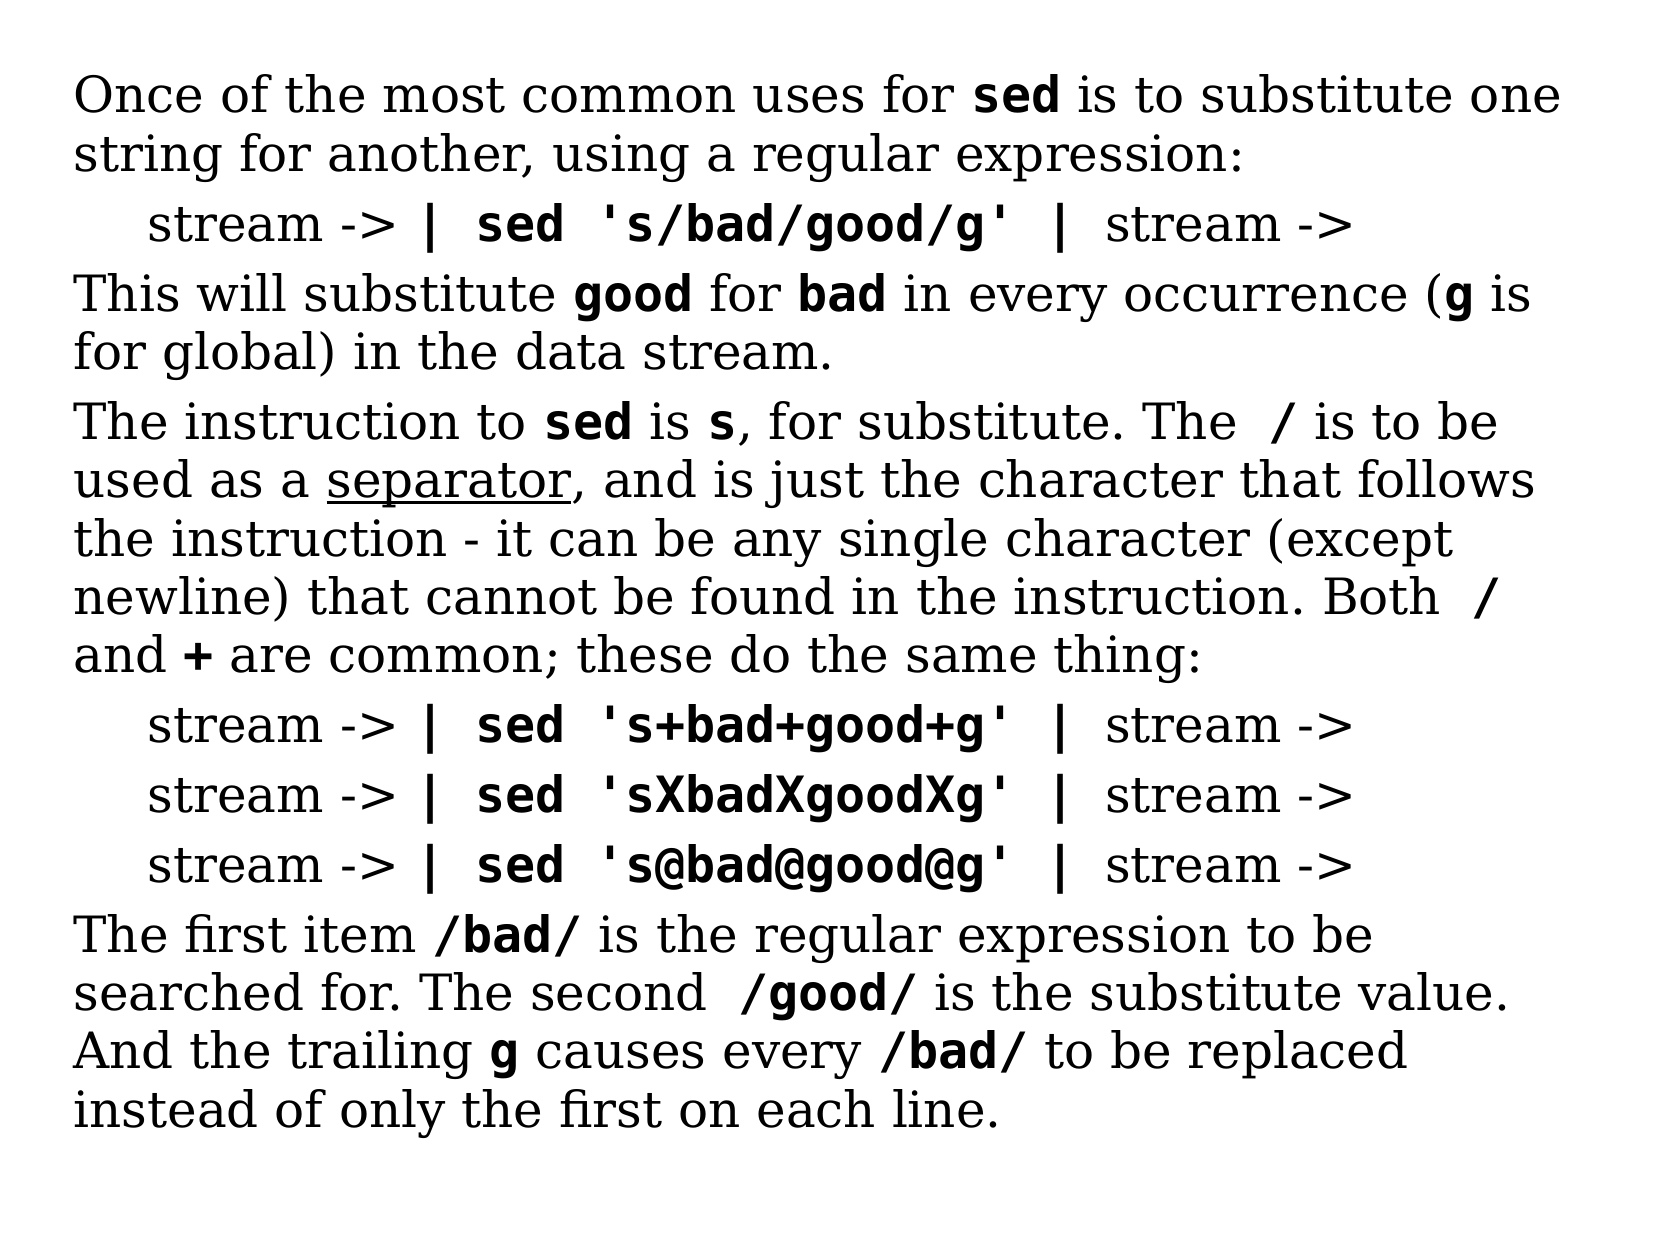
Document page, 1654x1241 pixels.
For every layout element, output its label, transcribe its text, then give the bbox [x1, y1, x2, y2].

text_box Once of the most common uses for sed is to substitute one string for another, using a regular expression: stream -> | sed 's/bad/good/g' | stream -> This will substitute good for bad in every occurrence (g is for global) in the data stream. The instruction to sed is s, for substitute. The / is to be used as a separator, and is just the character that follows the instruction - it can be any single character (except newline) that cannot be found in the instruction. Both / and + are common; these do the same thing: stream -> | sed 's+bad+good+g' | stream -> stream -> | sed 'sXbadXgoodXg' | stream -> stream -> | sed 's@bad@good@g' | stream -> The first item /bad/ is the regular expression to be searched for. The second /good/ is the substitute value. And the trailing g causes every /bad/ to be replaced instead of only the first on each line. [59, 59, 1595, 1147]
